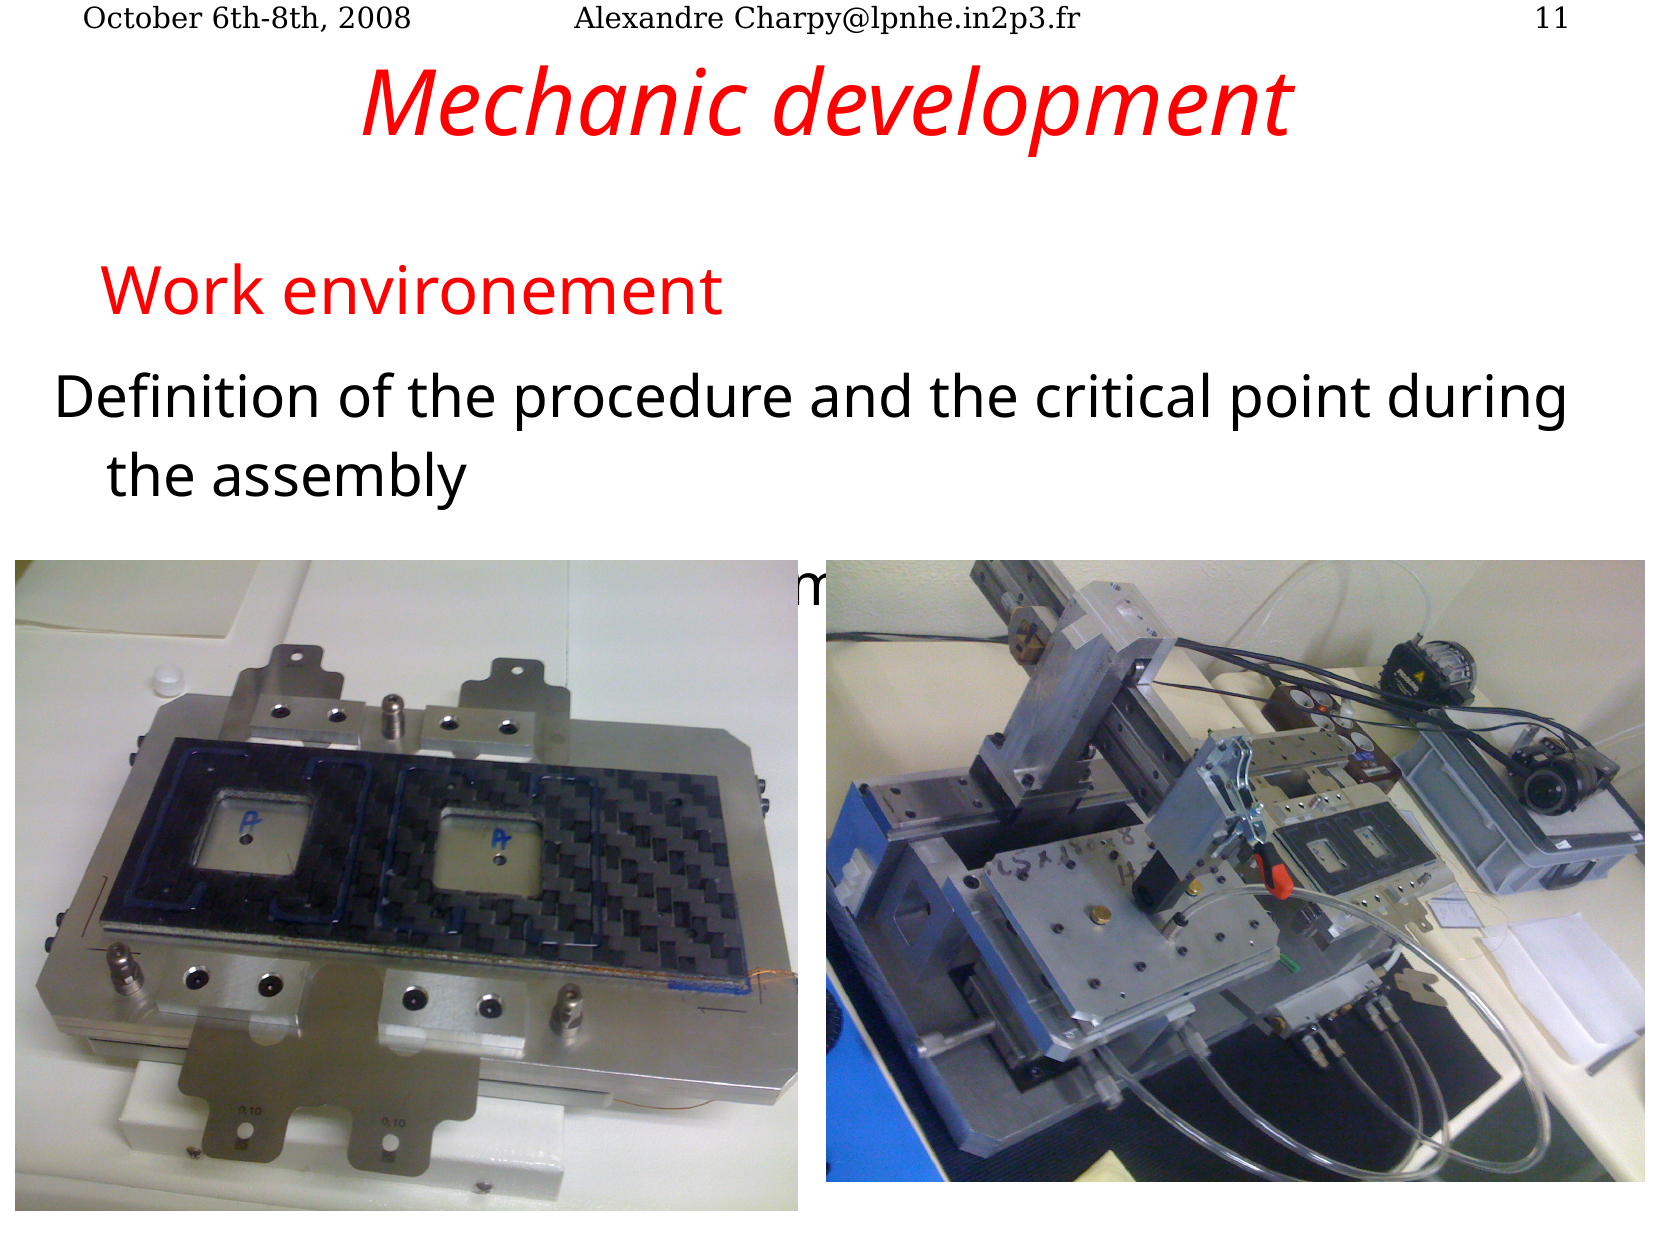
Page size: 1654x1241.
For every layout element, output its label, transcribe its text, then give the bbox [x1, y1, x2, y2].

picture [826, 560, 1645, 1182]
picture [15, 560, 798, 1211]
list Work environement [82, 242, 1571, 337]
list Definition of the procedure and the critical point during the assembly Installation of the cleanroom and the first module is done [35, 355, 1636, 532]
title Mechanic development [82, 3, 1571, 196]
